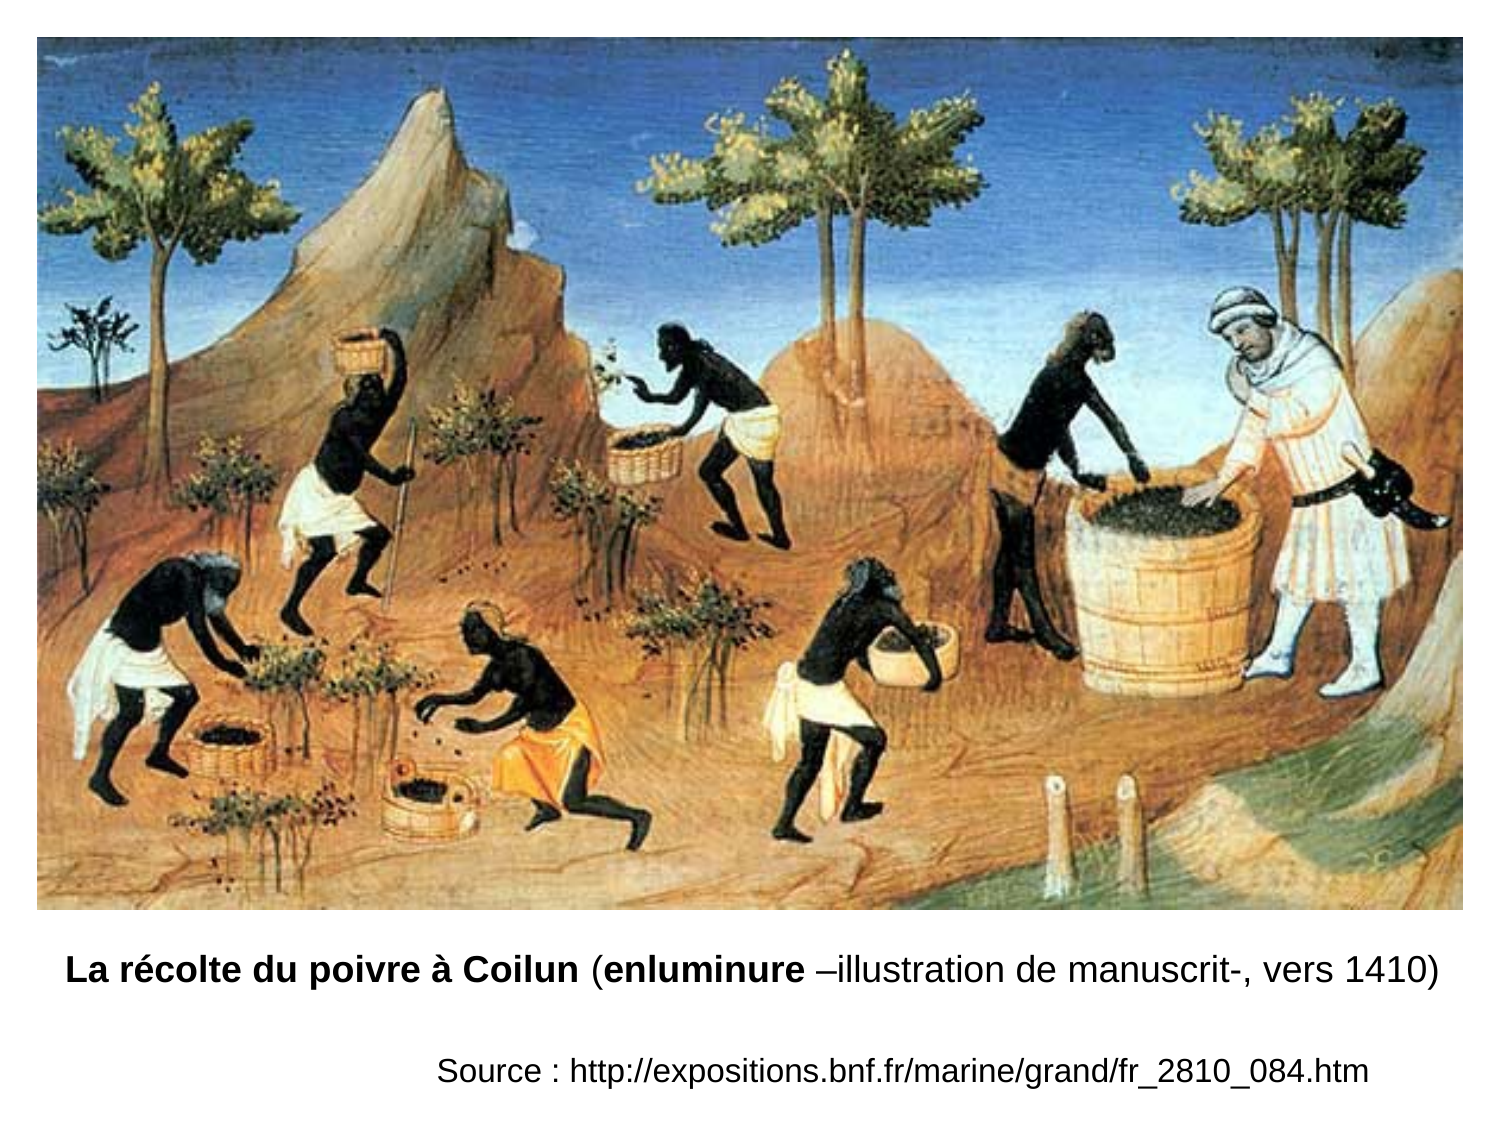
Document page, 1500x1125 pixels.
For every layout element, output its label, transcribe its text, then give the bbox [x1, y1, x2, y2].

picture [37, 37, 1463, 910]
text_box Source : http://expositions.bnf.fr/marine/grand/fr_2810_084.htm [421, 1041, 1387, 1097]
text_box La récolte du poivre à Coilun (enluminure –illustration de manuscrit-, vers 1410) [50, 937, 1456, 998]
